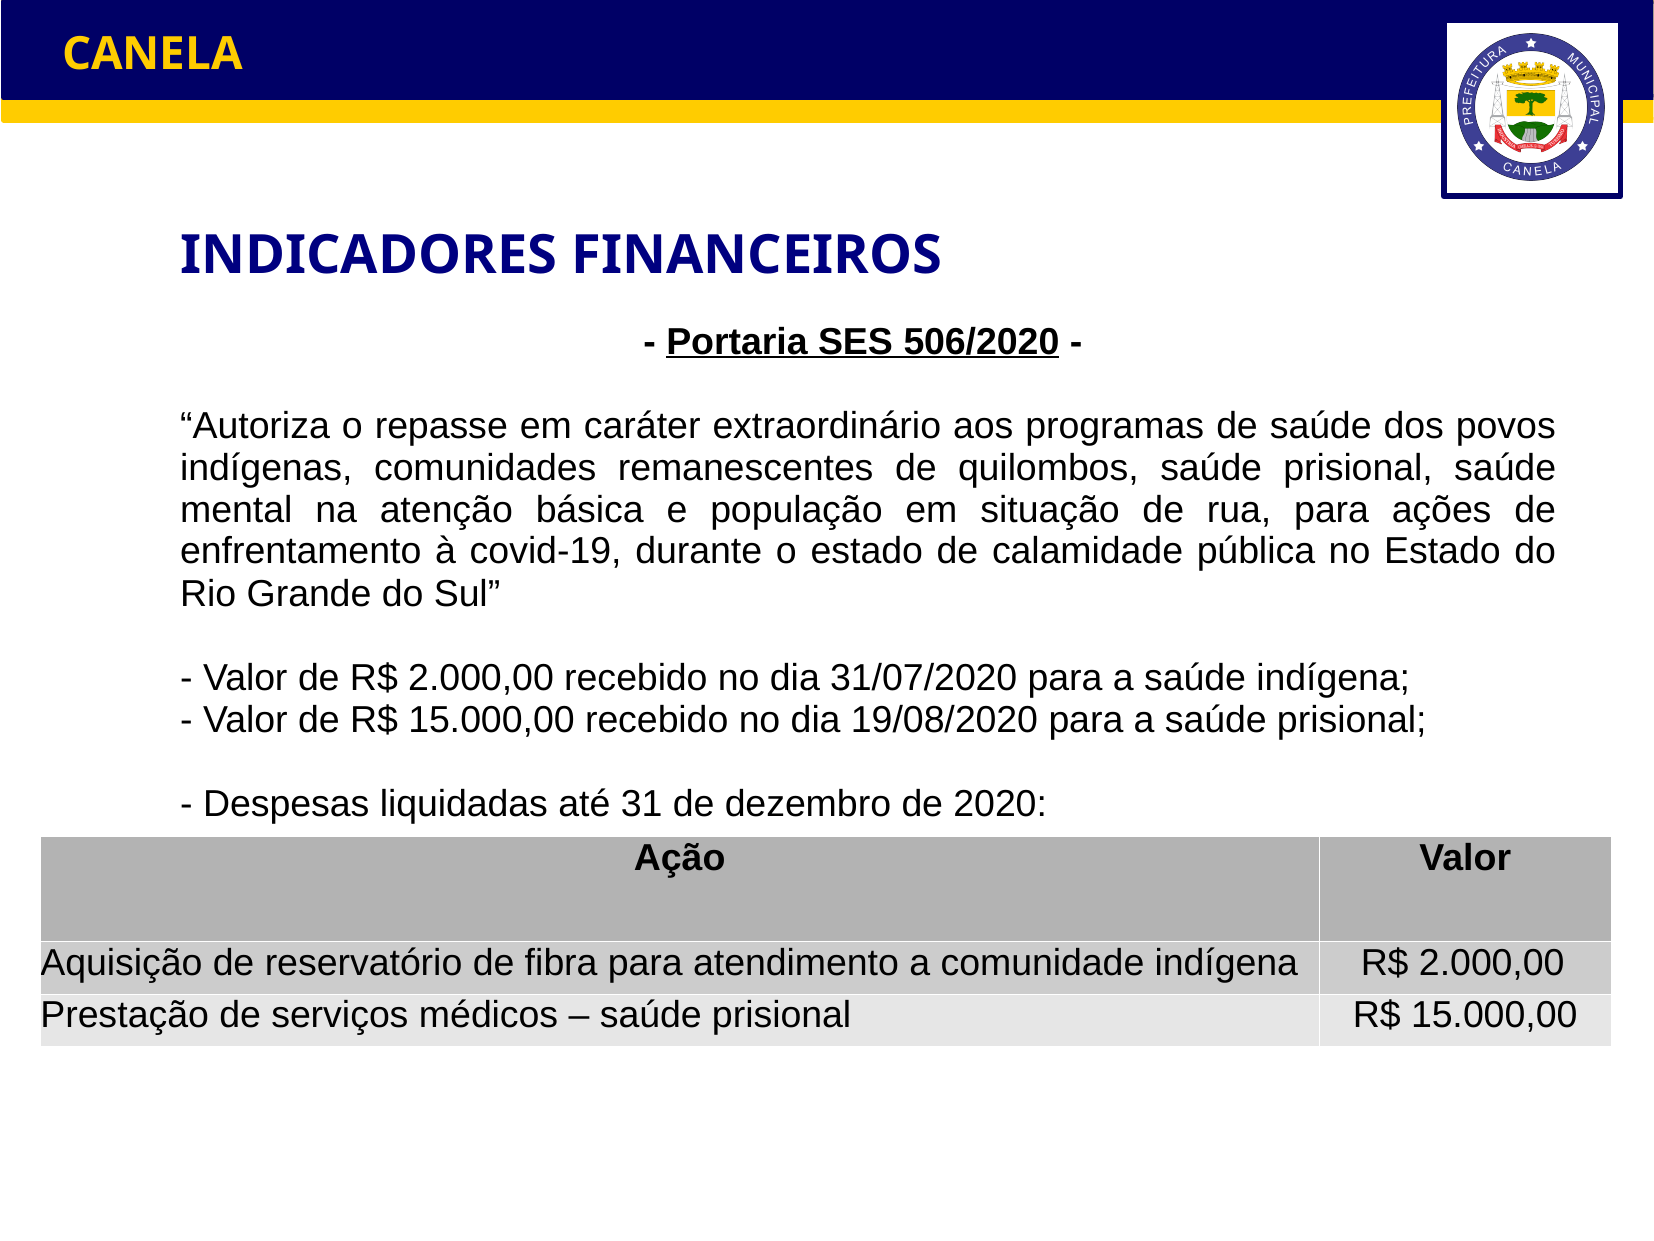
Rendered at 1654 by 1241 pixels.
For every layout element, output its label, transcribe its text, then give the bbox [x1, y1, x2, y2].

table_header Valor [1320, 837, 1611, 941]
table_cell R$ 15.000,00 [1320, 995, 1611, 1046]
table_header Ação [41, 837, 1319, 941]
table_cell Aquisição de reservatório de fibra para atendimento a comunidade indígena [41, 942, 1319, 994]
table_cell Prestação de serviços médicos – saúde prisional [41, 995, 1319, 1046]
picture [1457, 33, 1605, 181]
table_cell R$ 2.000,00 [1320, 942, 1611, 994]
text_box INDICADORES FINANCEIROS [165, 208, 1441, 312]
text_box [3, 0, 1654, 197]
text_box - Portaria SES 506/2020 - “Autoriza o repasse em caráter extraordinário aos programas de saúde dos povos indígenas, comunidades remanescentes de quilombos, saúde prisional, saúde mental na atenção básica e população em situação de rua, para ações de enfrentamento à covid-19, durante o estado de calamidade pública no Estado do Rio Grande do Sul” - Valor de R$ 2.000,00 recebido no dia 31/07/2020 para a saúde indígena; - Valor de R$ 15.000,00 recebido no dia 19/08/2020 para a saúde prisional; - Despesas liquidadas até 31 de dezembro de 2020: [165, 312, 1571, 836]
text_box CANELA [47, 13, 853, 93]
